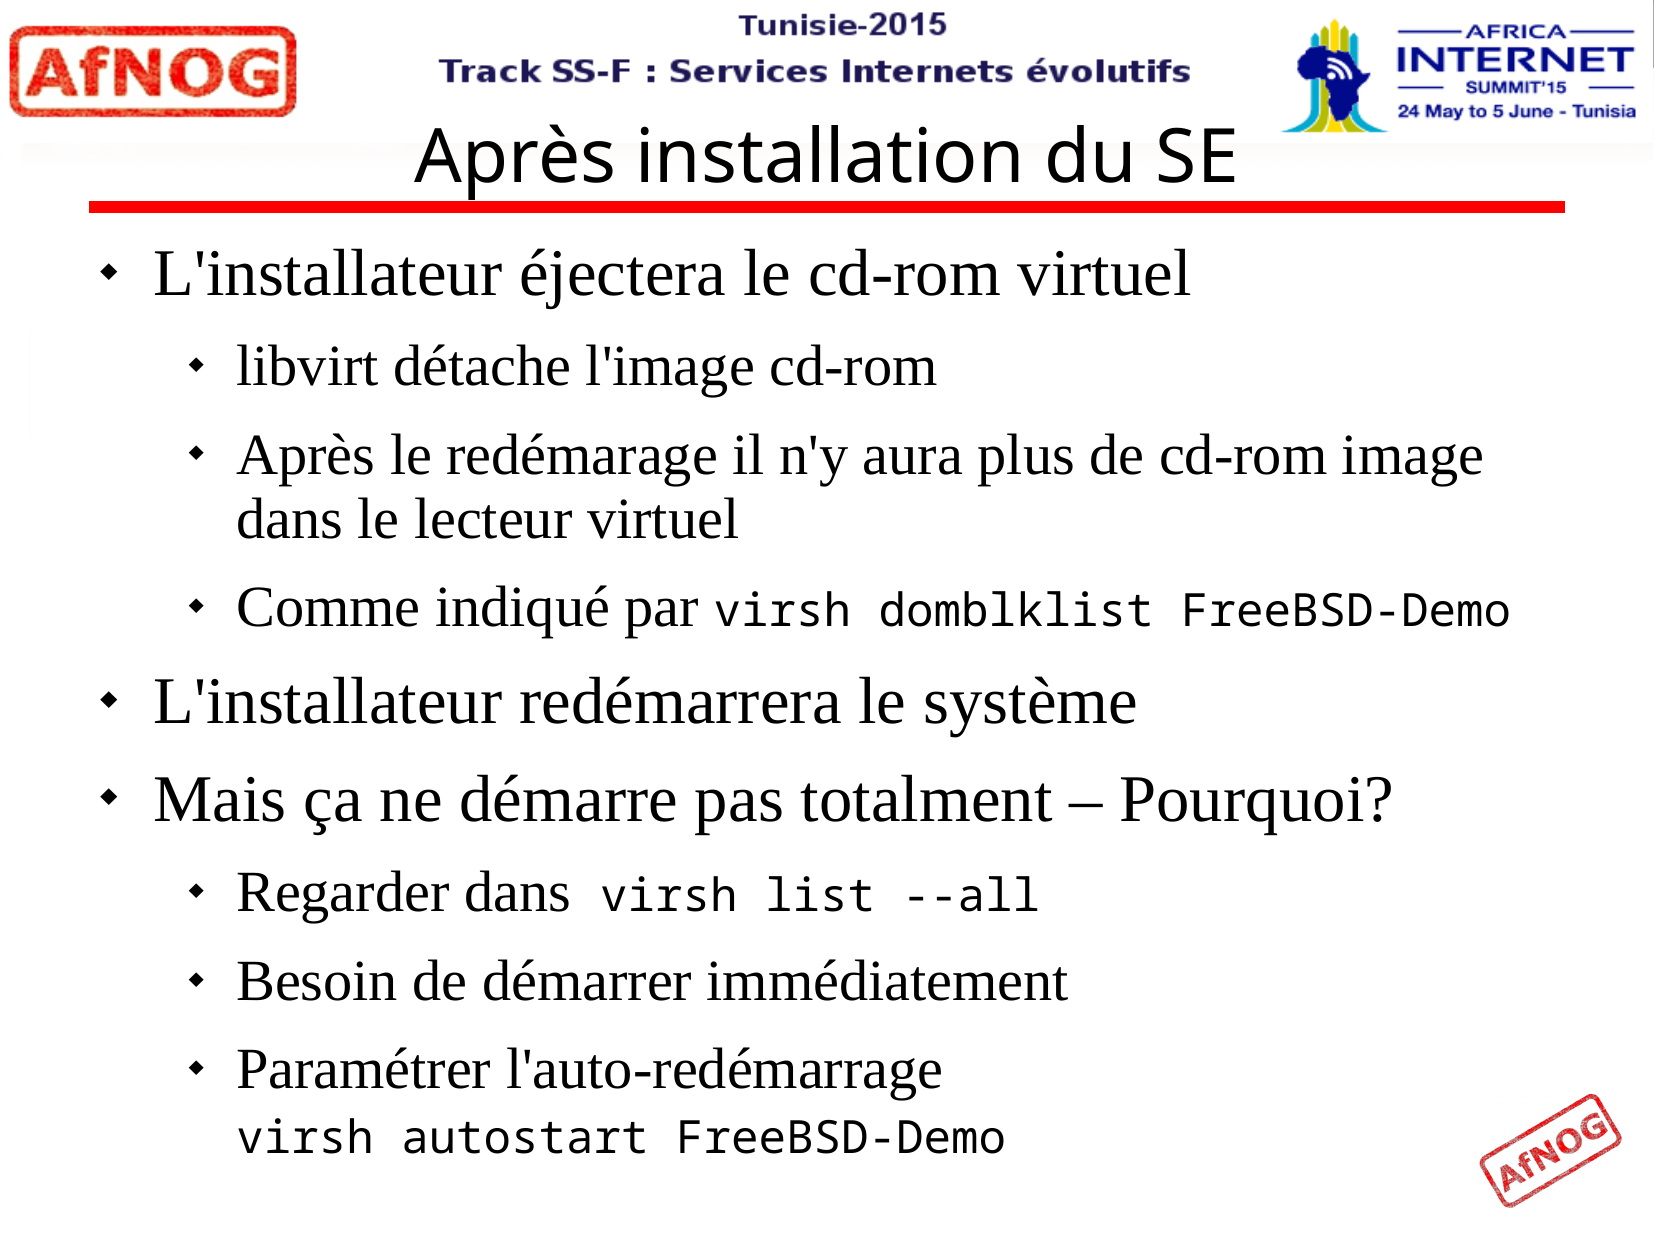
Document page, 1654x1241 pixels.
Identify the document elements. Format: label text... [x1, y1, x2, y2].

title Après installation du SE [82, 109, 1571, 198]
picture [0, 0, 1654, 1241]
list L'installateur éjectera le cd-rom virtuel libvirt détache l'image cd-rom Après le redémarage il n'y aura plus de cd-rom image dans le lecteur virtuel Comme indiqué par virsh domblklist FreeBSD-Demo L'installateur redémarrera le système Mais ça ne démarre pas totalment – Pourquoi? Regarder dans virsh list --all Besoin de démarrer immédiatement Paramétrer l'auto-redémarrage virsh autostart FreeBSD-Demo [82, 236, 1571, 1166]
